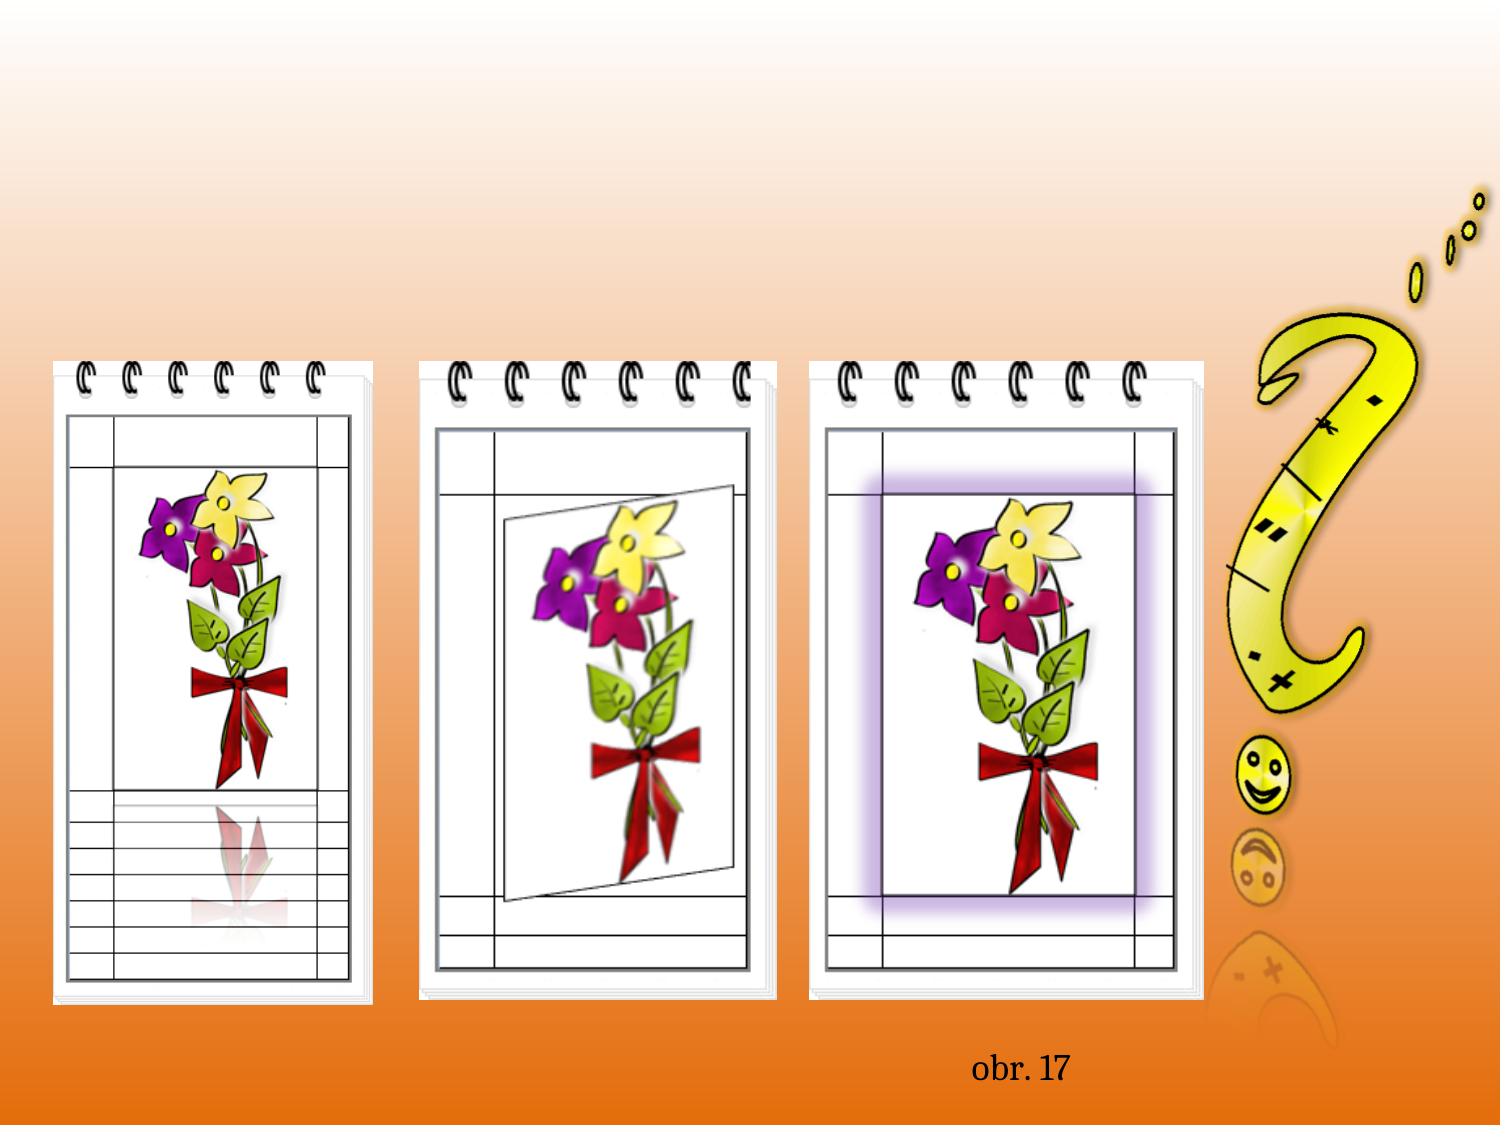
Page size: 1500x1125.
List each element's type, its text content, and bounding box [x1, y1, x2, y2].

picture [419, 361, 777, 1000]
picture [53, 361, 373, 1005]
picture [809, 160, 1500, 1125]
text_box obr. 17 [956, 1034, 1086, 1096]
